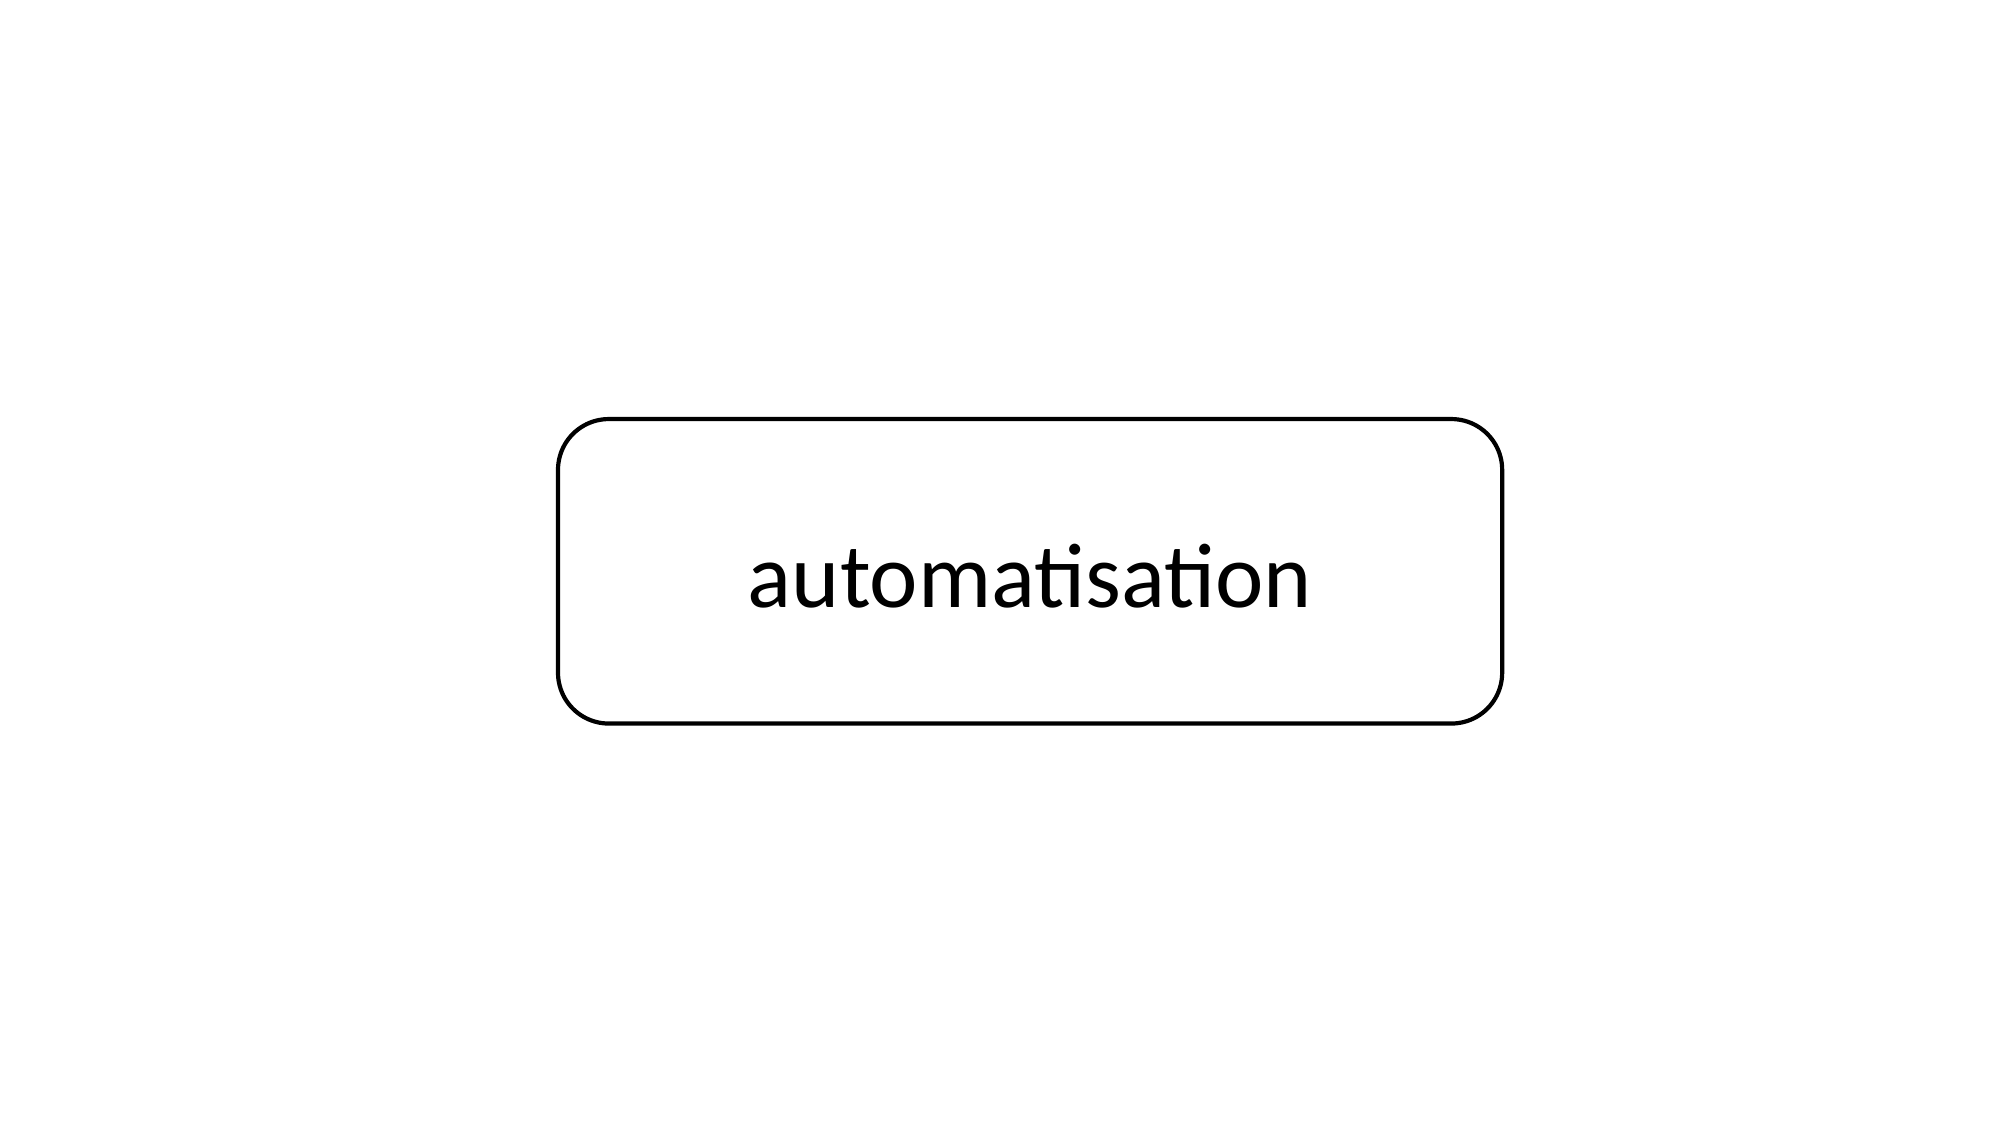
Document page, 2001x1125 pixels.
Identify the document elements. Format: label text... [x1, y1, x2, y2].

text_box automatisation [558, 419, 1503, 724]
